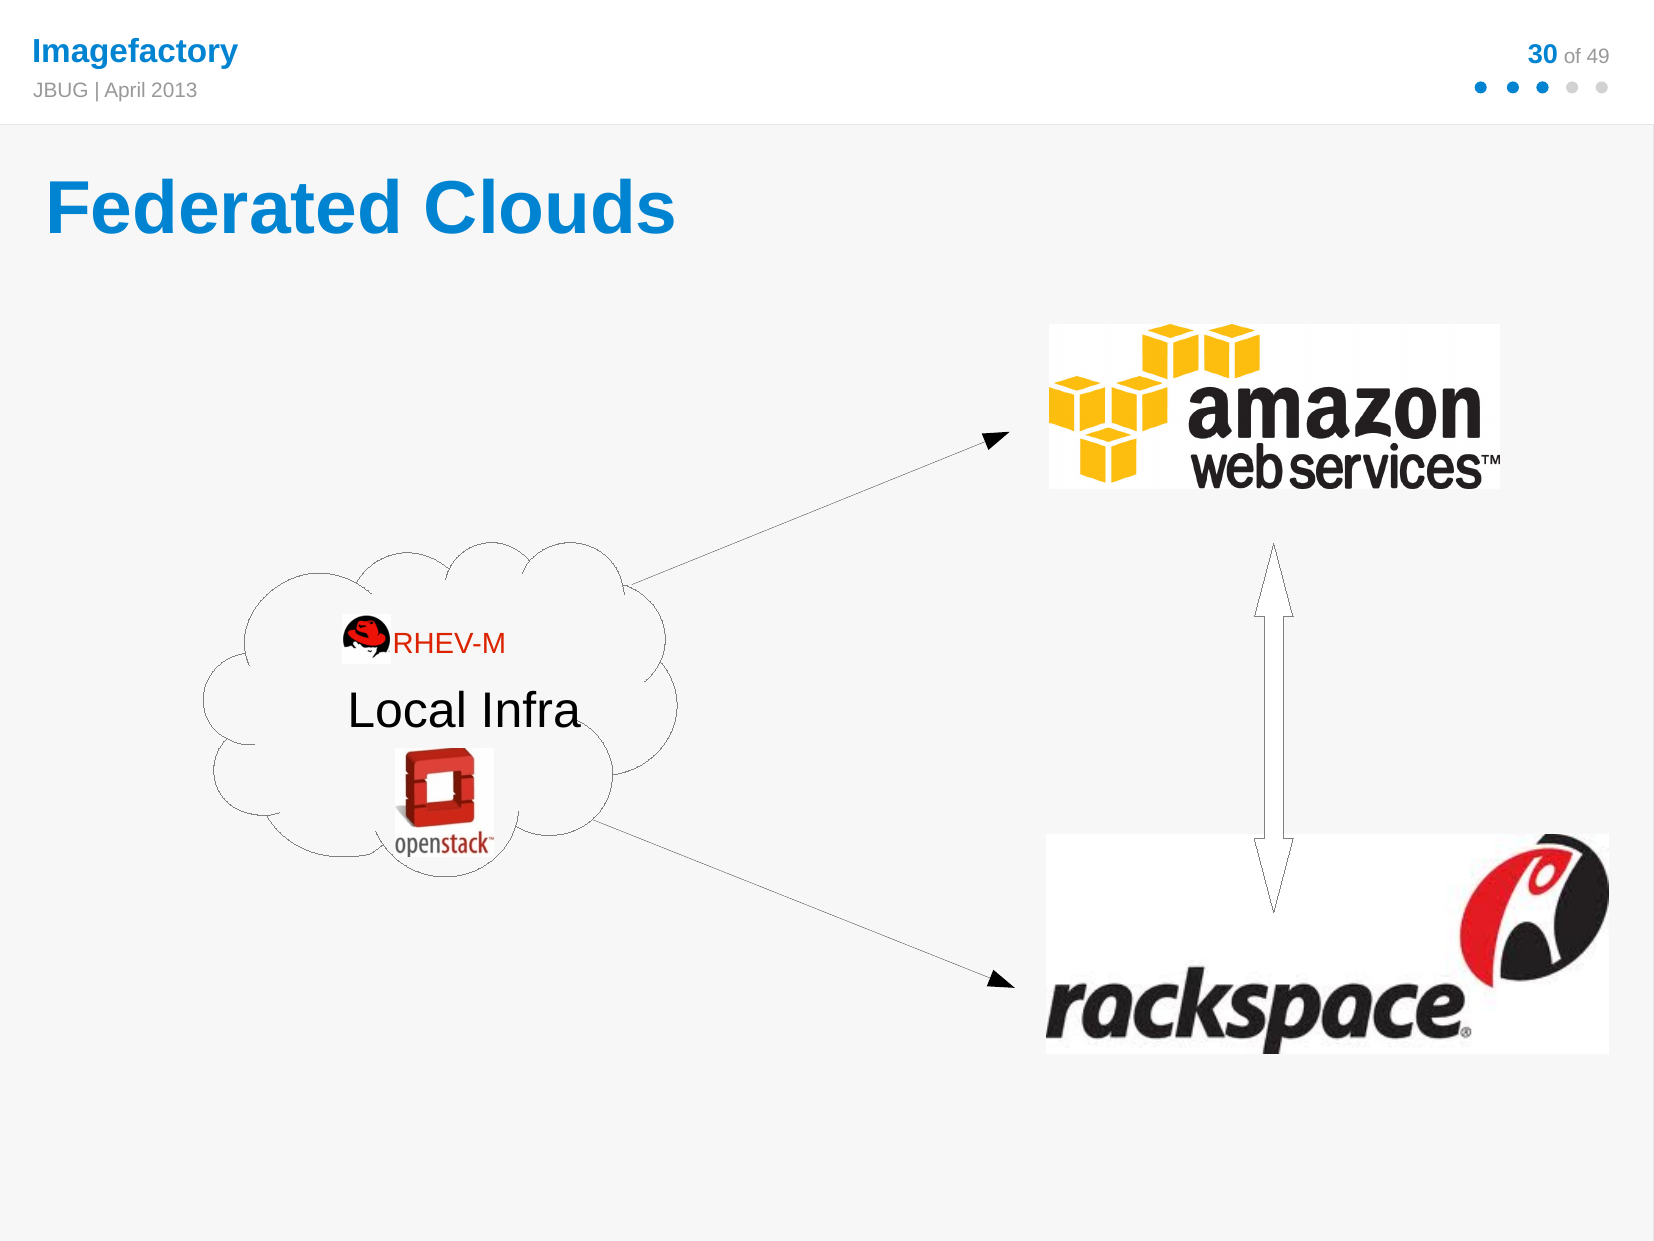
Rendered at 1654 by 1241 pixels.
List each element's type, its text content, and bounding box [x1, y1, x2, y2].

picture [1049, 324, 1500, 489]
text_box [1506, 81, 1520, 94]
text_box [1536, 81, 1549, 94]
text_box Local Infra [317, 660, 612, 761]
text_box [1566, 81, 1579, 94]
title Imagefactory [32, 32, 420, 70]
text_box [1474, 81, 1487, 94]
text_box [0, 124, 1654, 1241]
picture [395, 748, 494, 857]
title Federated Clouds [44, 165, 1624, 250]
text_box [1595, 81, 1608, 94]
title JBUG | April 2013 [33, 75, 1090, 106]
title <number> of 49 [1489, 31, 1610, 78]
picture [1046, 834, 1609, 1054]
picture [342, 614, 362, 664]
text_box RHEV-M [362, 604, 556, 694]
